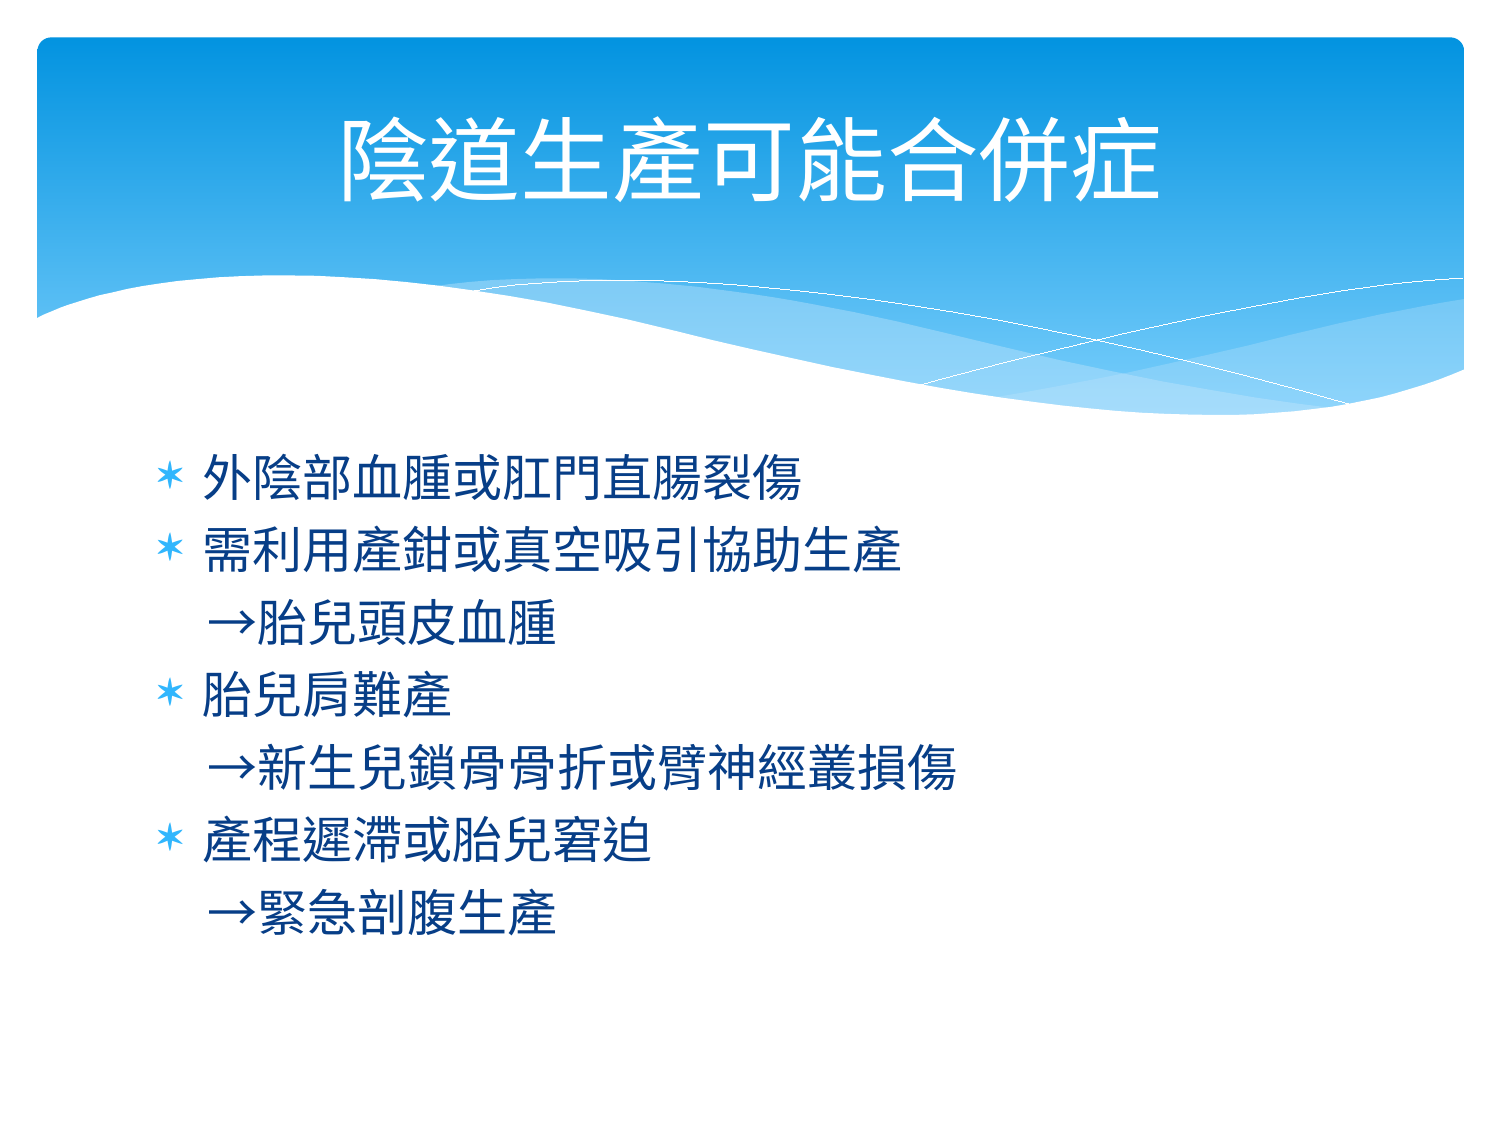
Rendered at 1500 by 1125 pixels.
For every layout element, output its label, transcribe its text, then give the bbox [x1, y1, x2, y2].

list 外陰部血腫或肛門直腸裂傷 需利用產鉗或真空吸引協助生產 →胎兒頭皮血腫 胎兒肩難產 →新生兒鎖骨骨折或臂神經叢損傷 產程遲滯或胎兒窘迫 →緊急剖腹生產 [142, 438, 1359, 1005]
title 陰道生產可能合併症 [75, 55, 1426, 261]
